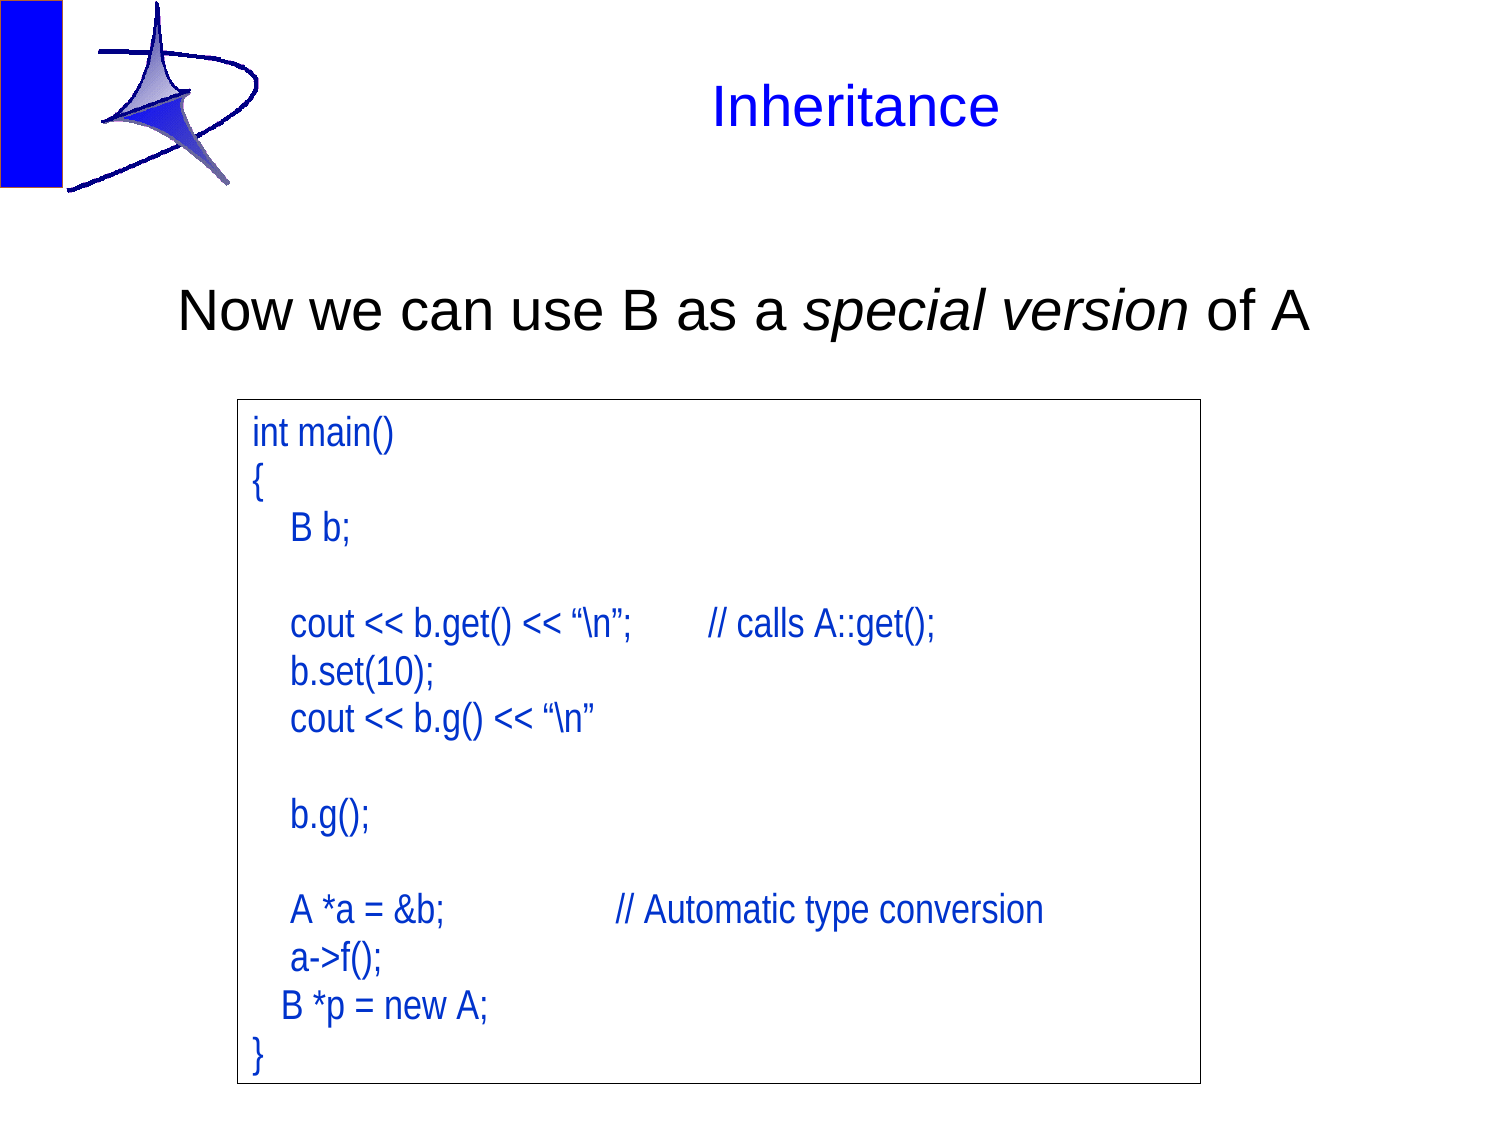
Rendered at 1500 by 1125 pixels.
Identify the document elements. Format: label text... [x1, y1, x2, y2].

picture [62, 0, 263, 197]
text_box int main() { B b; cout << b.get() << “\n”; // calls A::get(); b.set(10); cout << b.g() << “\n” b.g(); A *a = &b; // Automatic type conversion a->f(); B *p = new A; } [237, 399, 1201, 1084]
list Now we can use B as a special version of A [162, 270, 1438, 1009]
title Inheritance [262, 24, 1450, 188]
